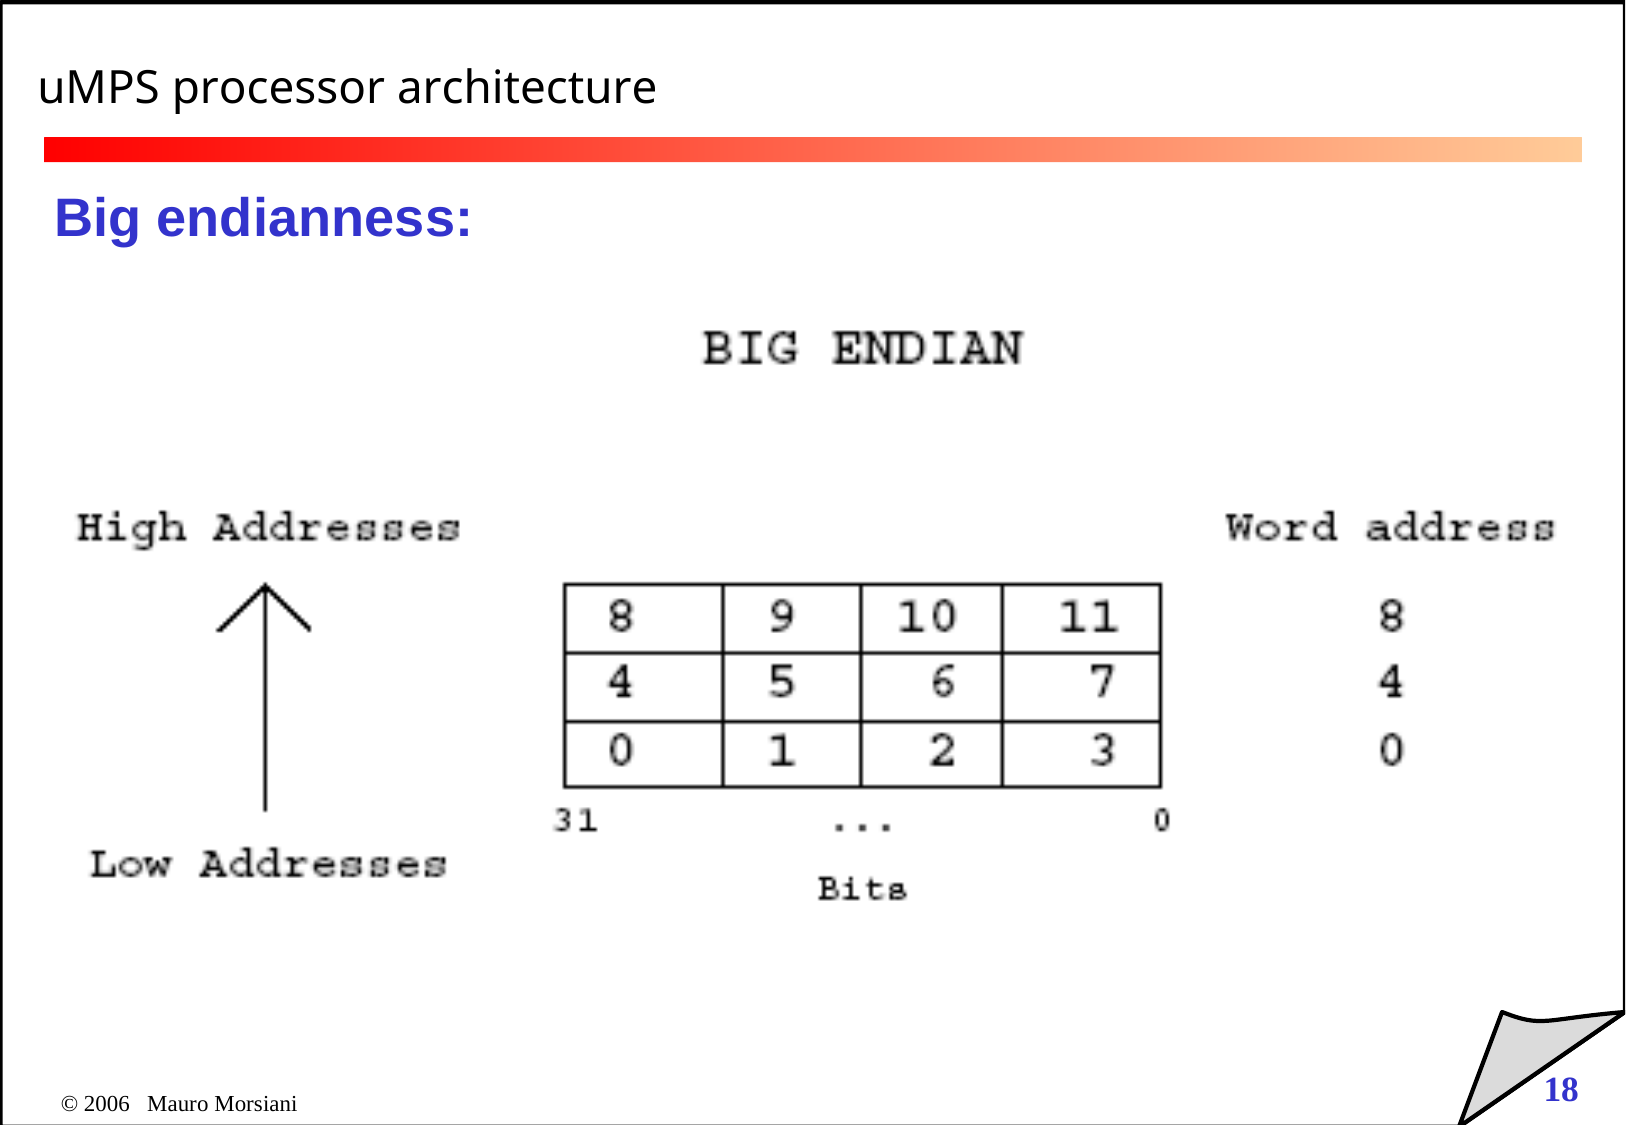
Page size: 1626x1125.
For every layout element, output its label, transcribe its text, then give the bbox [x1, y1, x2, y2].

picture [46, 316, 1584, 927]
list Big endianness: [54, 187, 1557, 595]
title uMPS processor architecture [37, 44, 1587, 130]
